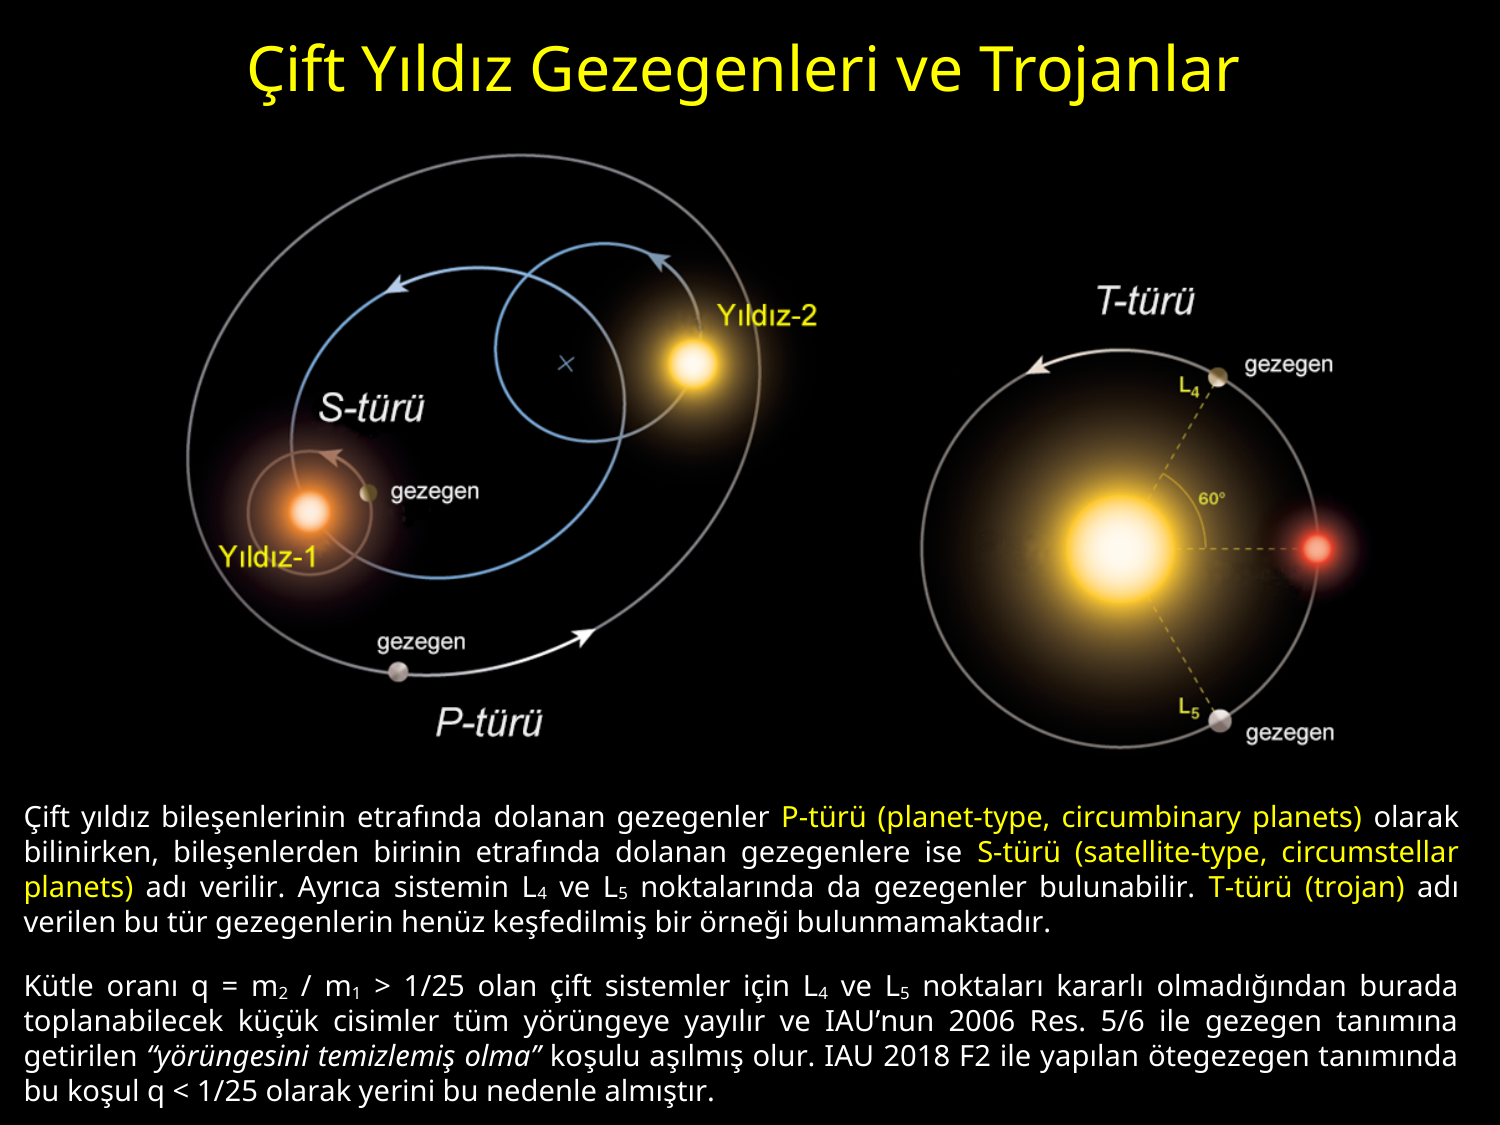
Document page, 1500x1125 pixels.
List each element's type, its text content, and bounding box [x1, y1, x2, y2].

picture [72, 105, 1433, 790]
text_box Çift yıldız bileşenlerinin etrafında dolanan gezegenler P-türü (planet-type, circumbinary planets) olarak bilinirken, bileşenlerden birinin etrafında dolanan gezegenlere ise S-türü (satellite-type, circumstellar planets) adı verilir. Ayrıca sistemin L4 ve L5 noktalarında da gezegenler bulunabilir. T-türü (trojan) adı verilen bu tür gezegenlerin henüz keşfedilmiş bir örneği bulunmamaktadır. Kütle oranı q = m2 / m1 > 1/25 olan çift sistemler için L4 ve L5 noktaları kararlı olmadığından burada toplanabilecek küçük cisimler tüm yörüngeye yayılır ve IAU’nun 2006 Res. 5/6 ile gezegen tanımına getirilen “yörüngesini temizlemiş olma” koşulu aşılmış olur. IAU 2018 F2 ile yapılan ötegezegen tanımında bu koşul q < 1/25 olarak yerini bu nedenle almıştır. [8, 790, 1474, 1116]
title Çift Yıldız Gezegenleri ve Trojanlar [69, 21, 1420, 118]
